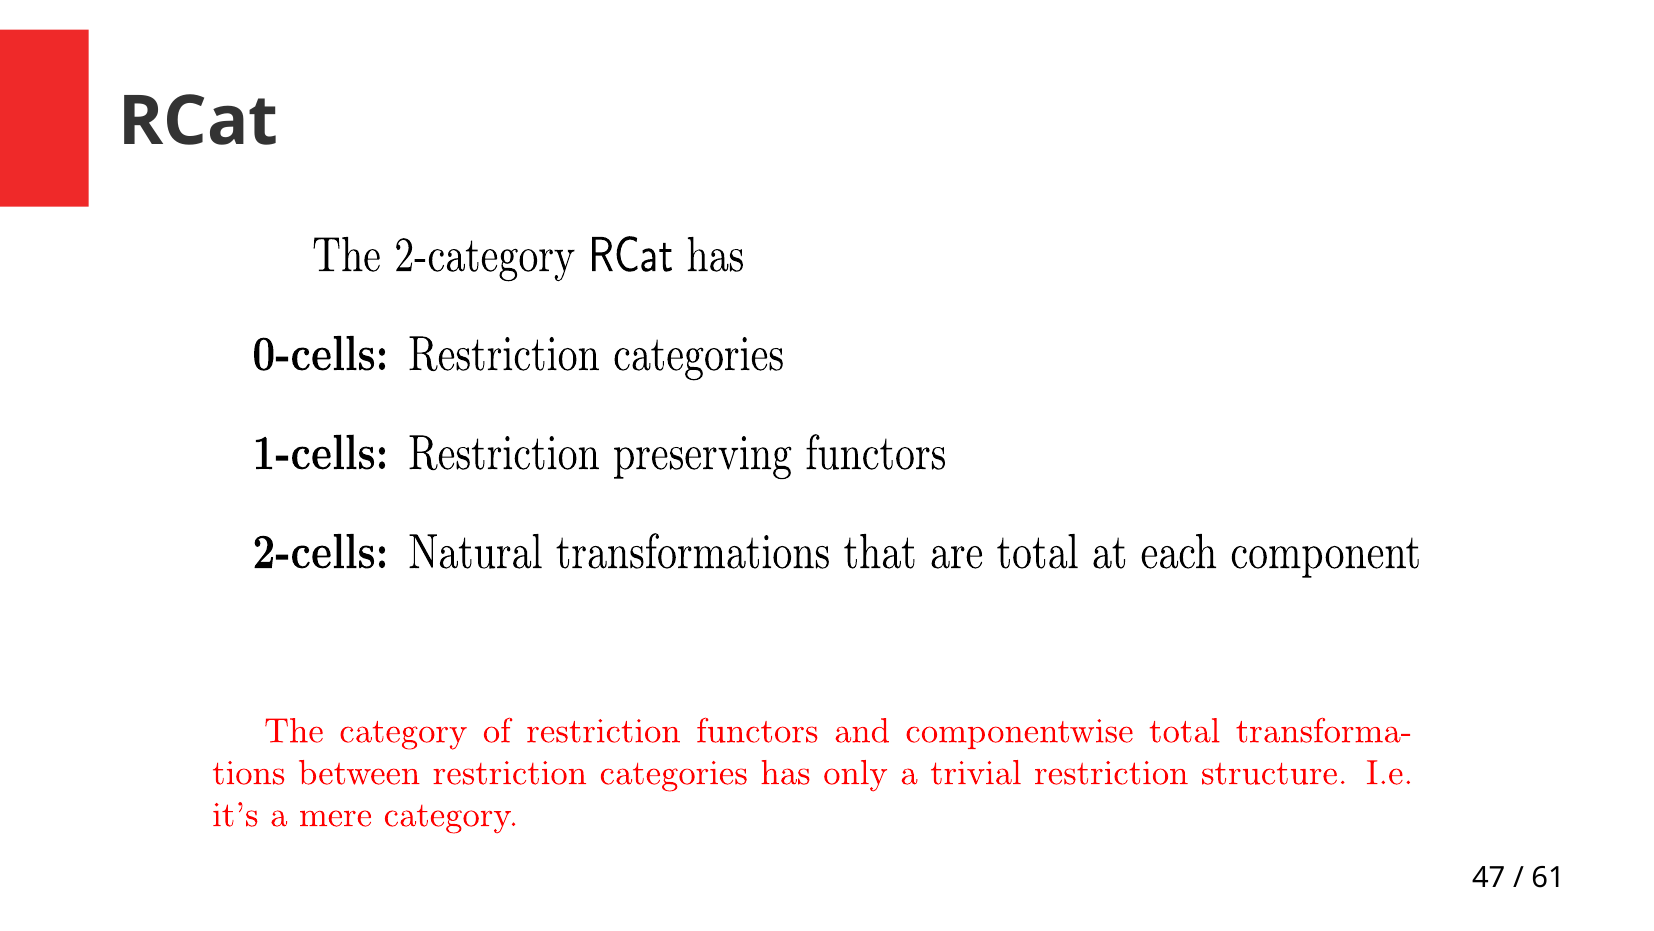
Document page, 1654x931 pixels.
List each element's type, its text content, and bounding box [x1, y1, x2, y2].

title RCat [118, 29, 1595, 207]
text_box [212, 717, 1411, 834]
text_box [254, 236, 1419, 578]
